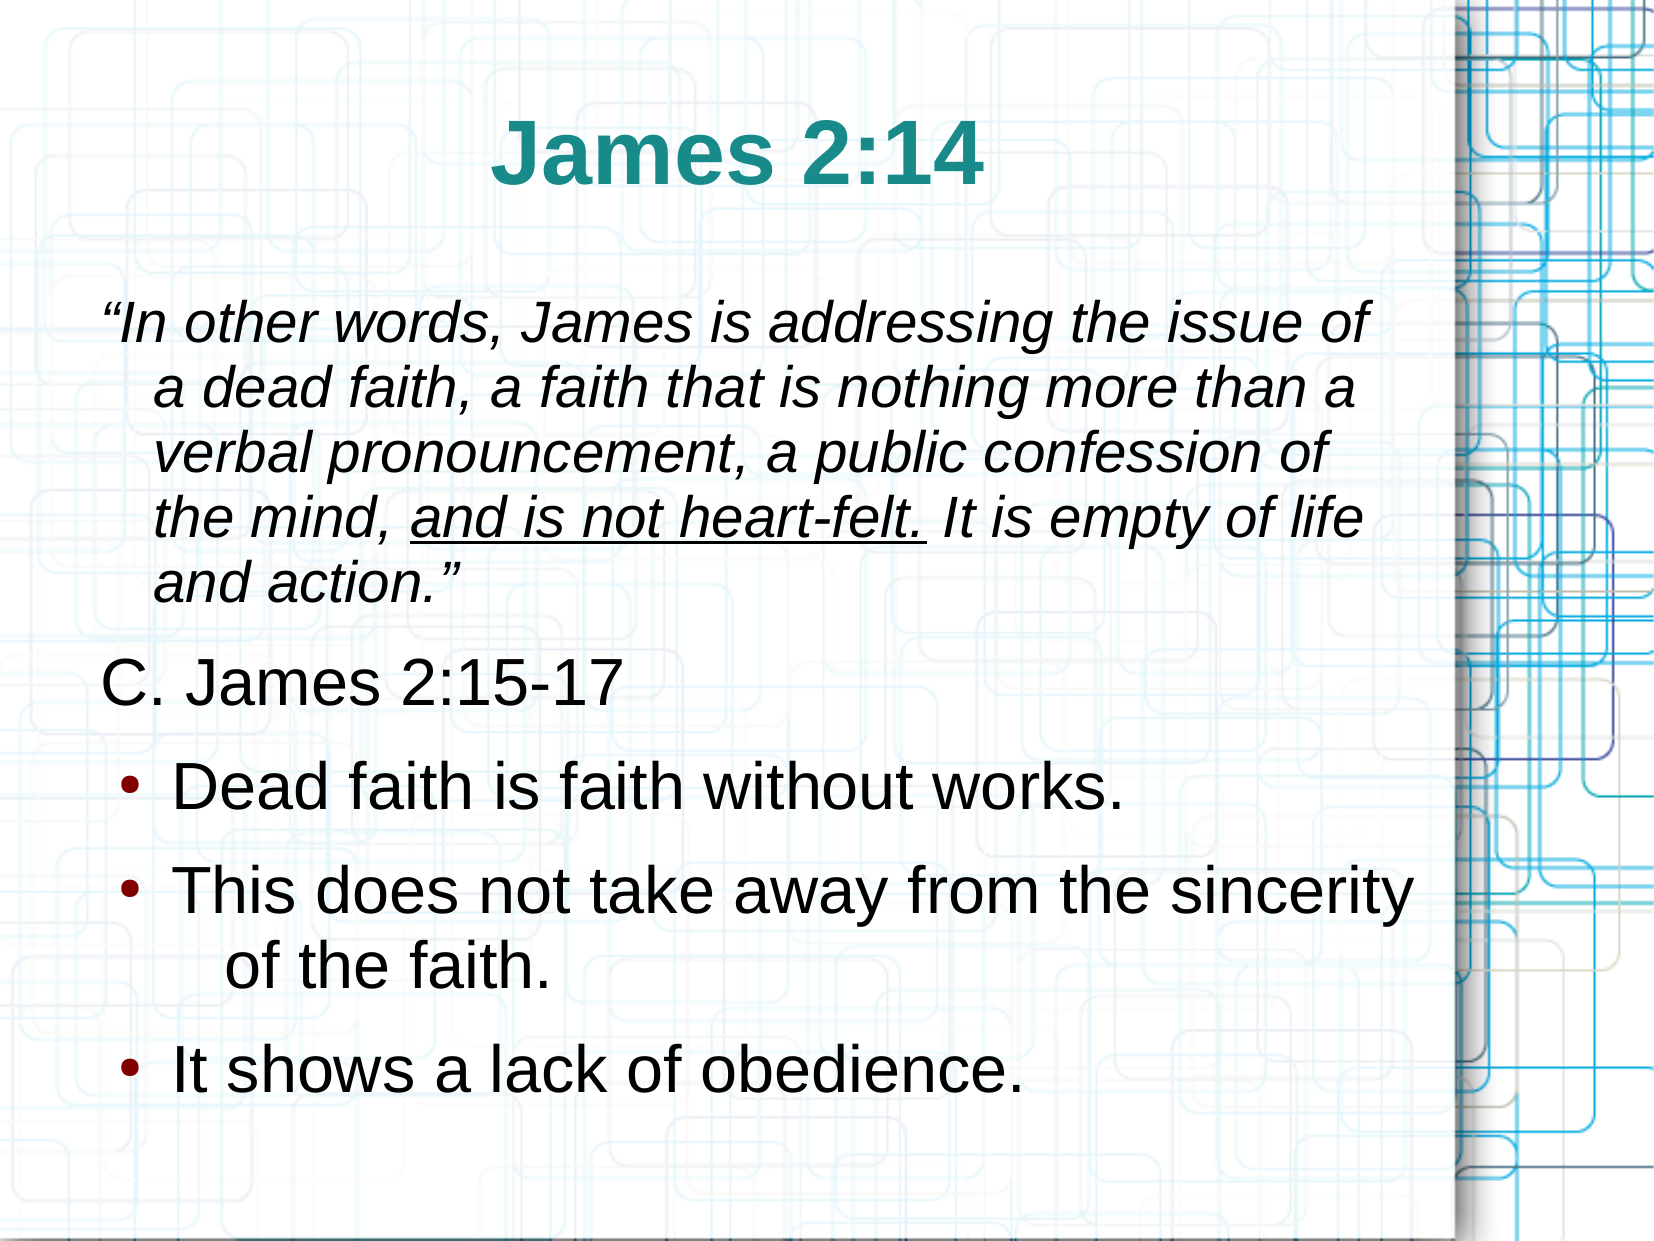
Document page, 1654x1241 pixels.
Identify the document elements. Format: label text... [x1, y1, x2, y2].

list “In other words, James is addressing the issue of a dead faith, a faith that is nothing more than a verbal pronouncement, a public confession of the mind, and is not heart-felt. It is empty of life and action.” C. James 2:15-17 Dead faith is faith without works. This does not take away from the sincerity of the faith. It shows a lack of obedience. [82, 290, 1418, 1109]
picture [0, 0, 1654, 1241]
title James 2:14 [59, 49, 1418, 257]
